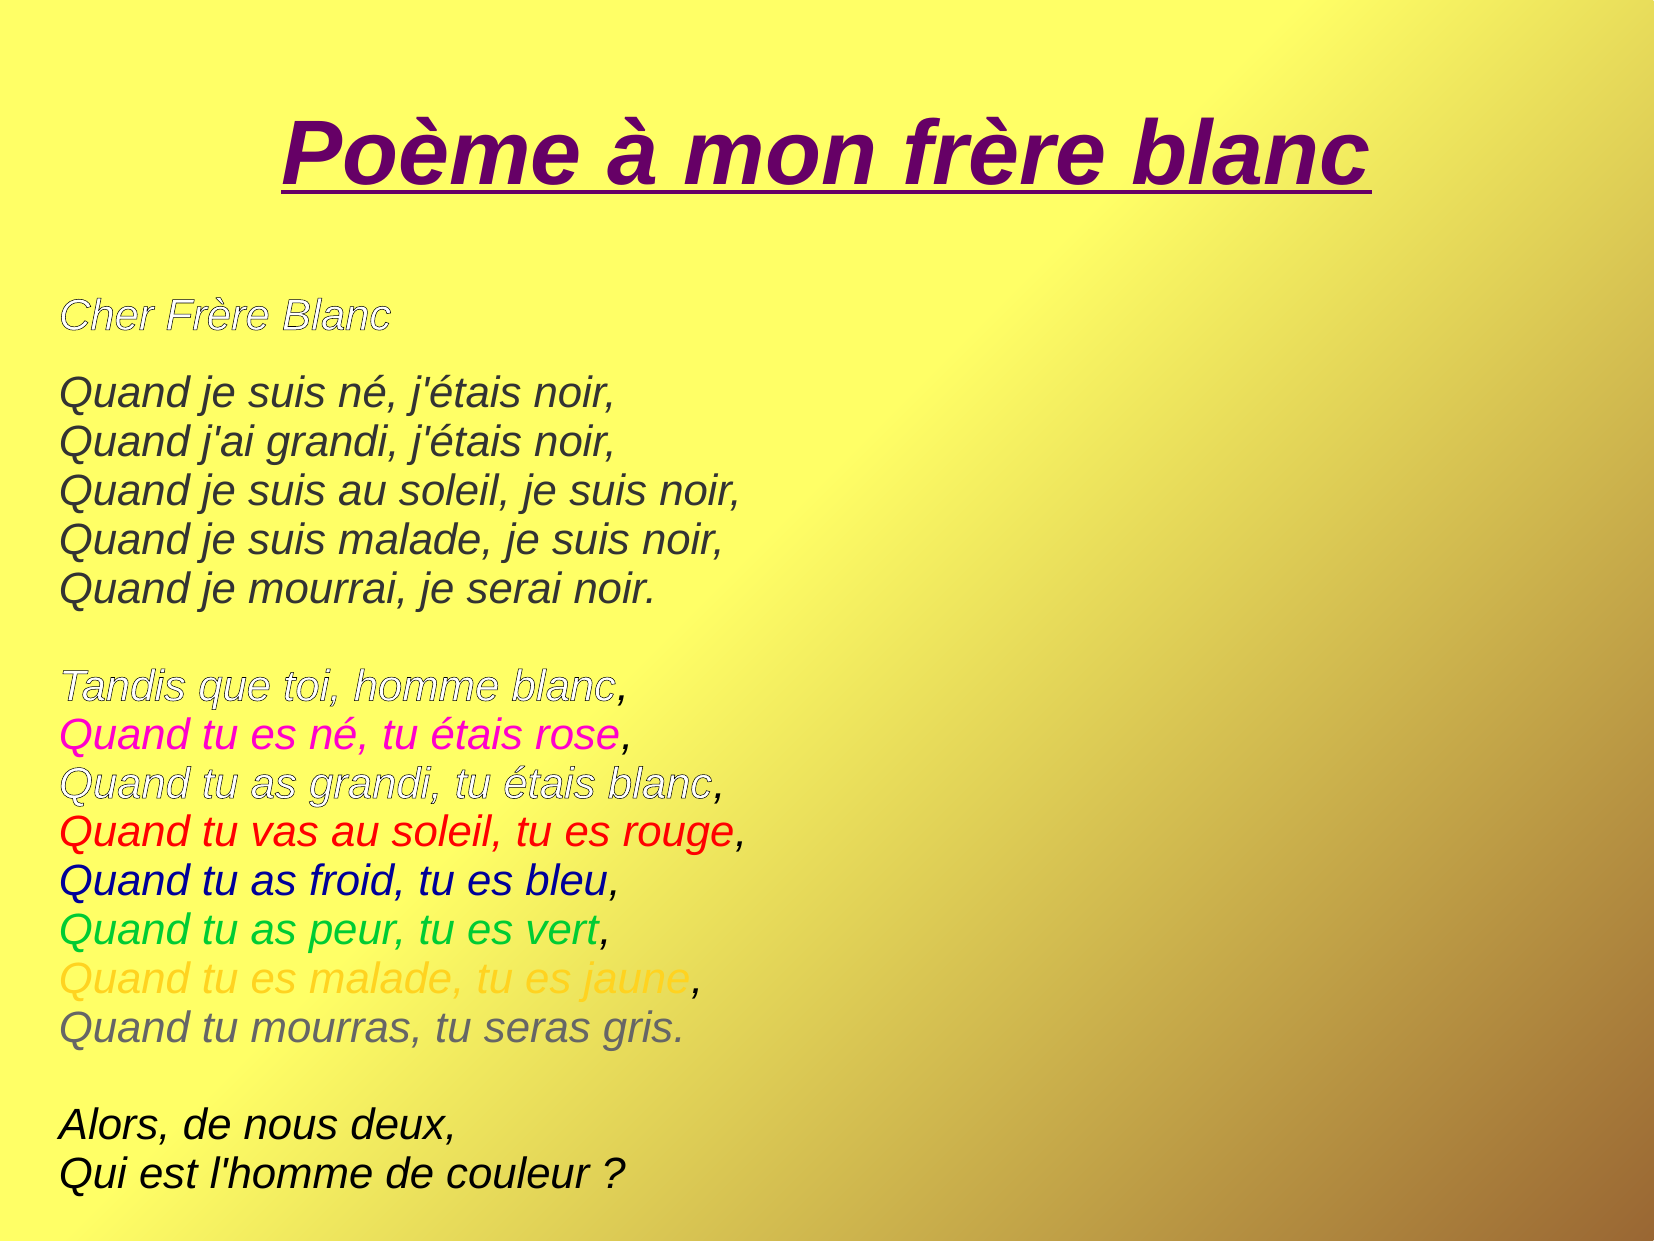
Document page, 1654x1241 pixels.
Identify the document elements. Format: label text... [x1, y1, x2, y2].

list Cher Frère Blanc Quand je suis né, j'étais noir, Quand j'ai grandi, j'étais noir, Quand je suis au soleil, je suis noir, Quand je suis malade, je suis noir, Quand je mourrai, je serai noir. Tandis que toi, homme blanc, Quand tu es né, tu étais rose, Quand tu as grandi, tu étais blanc, Quand tu vas au soleil, tu es rouge, Quand tu as froid, tu es bleu, Quand tu as peur, tu es vert, Quand tu es malade, tu es jaune, Quand tu mourras, tu seras gris. Alors, de nous deux, Qui est l'homme de couleur ? [59, 290, 1571, 1194]
title Poème à mon frère blanc [82, 49, 1571, 257]
